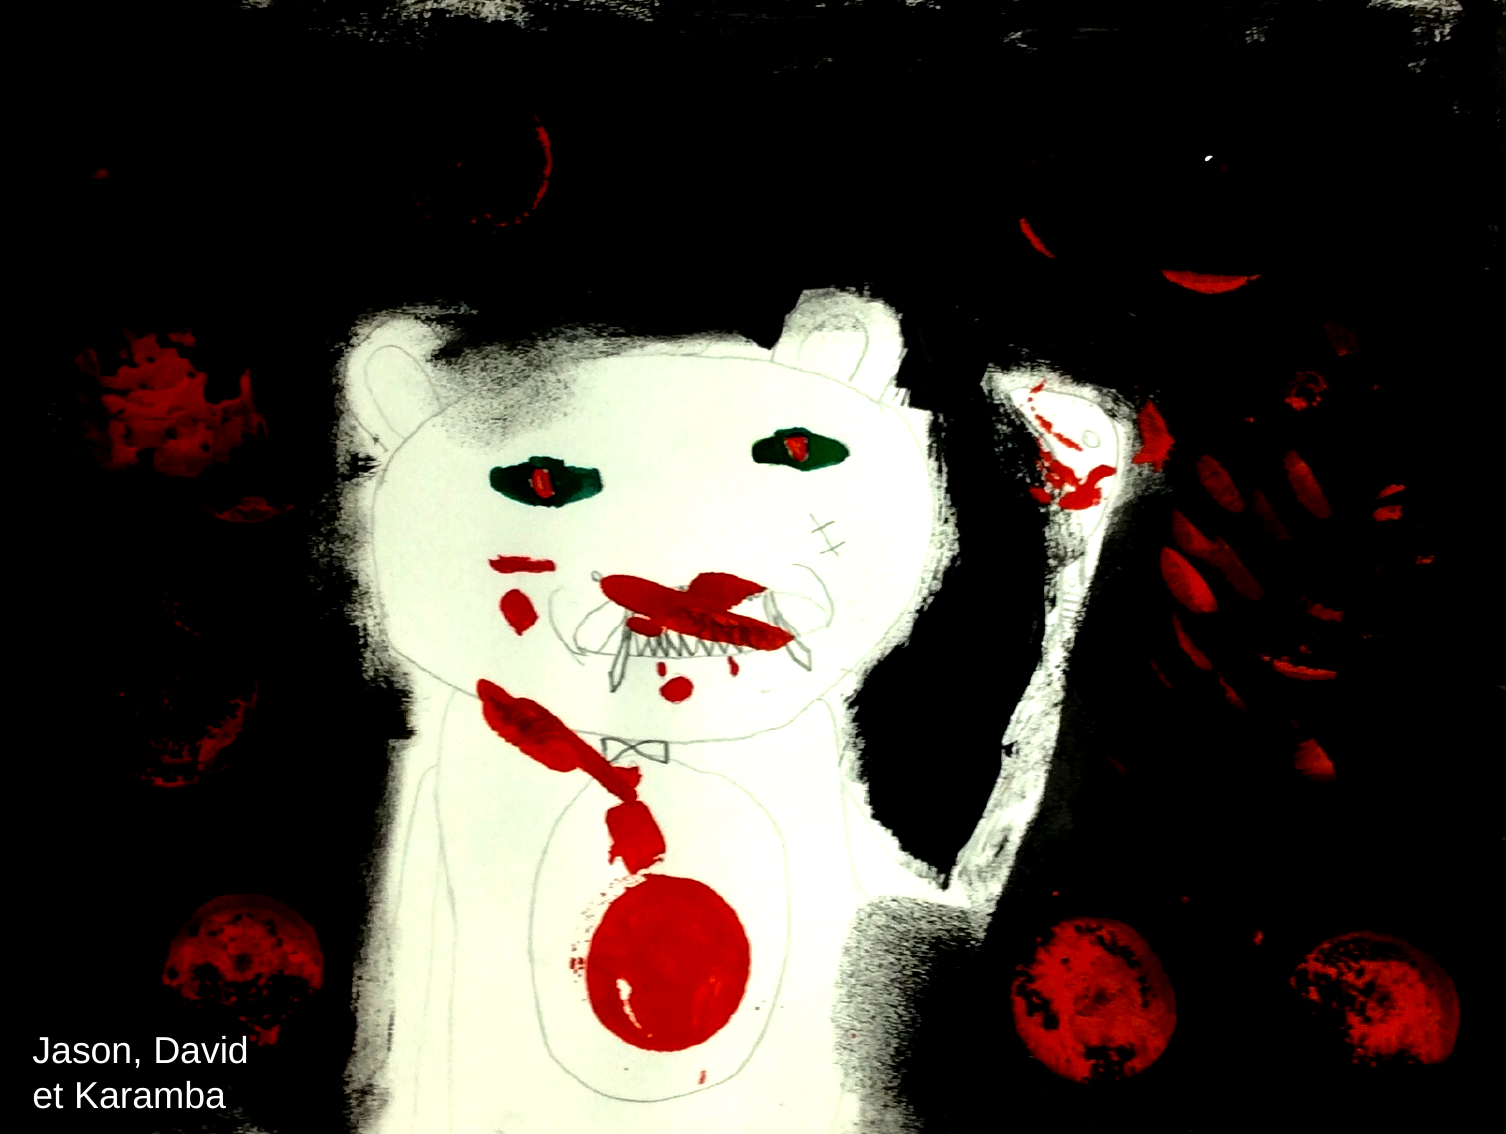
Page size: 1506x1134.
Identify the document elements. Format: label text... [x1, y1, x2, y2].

text_box Jason, David et Karamba [17, 1018, 324, 1124]
picture [0, 0, 1506, 1134]
